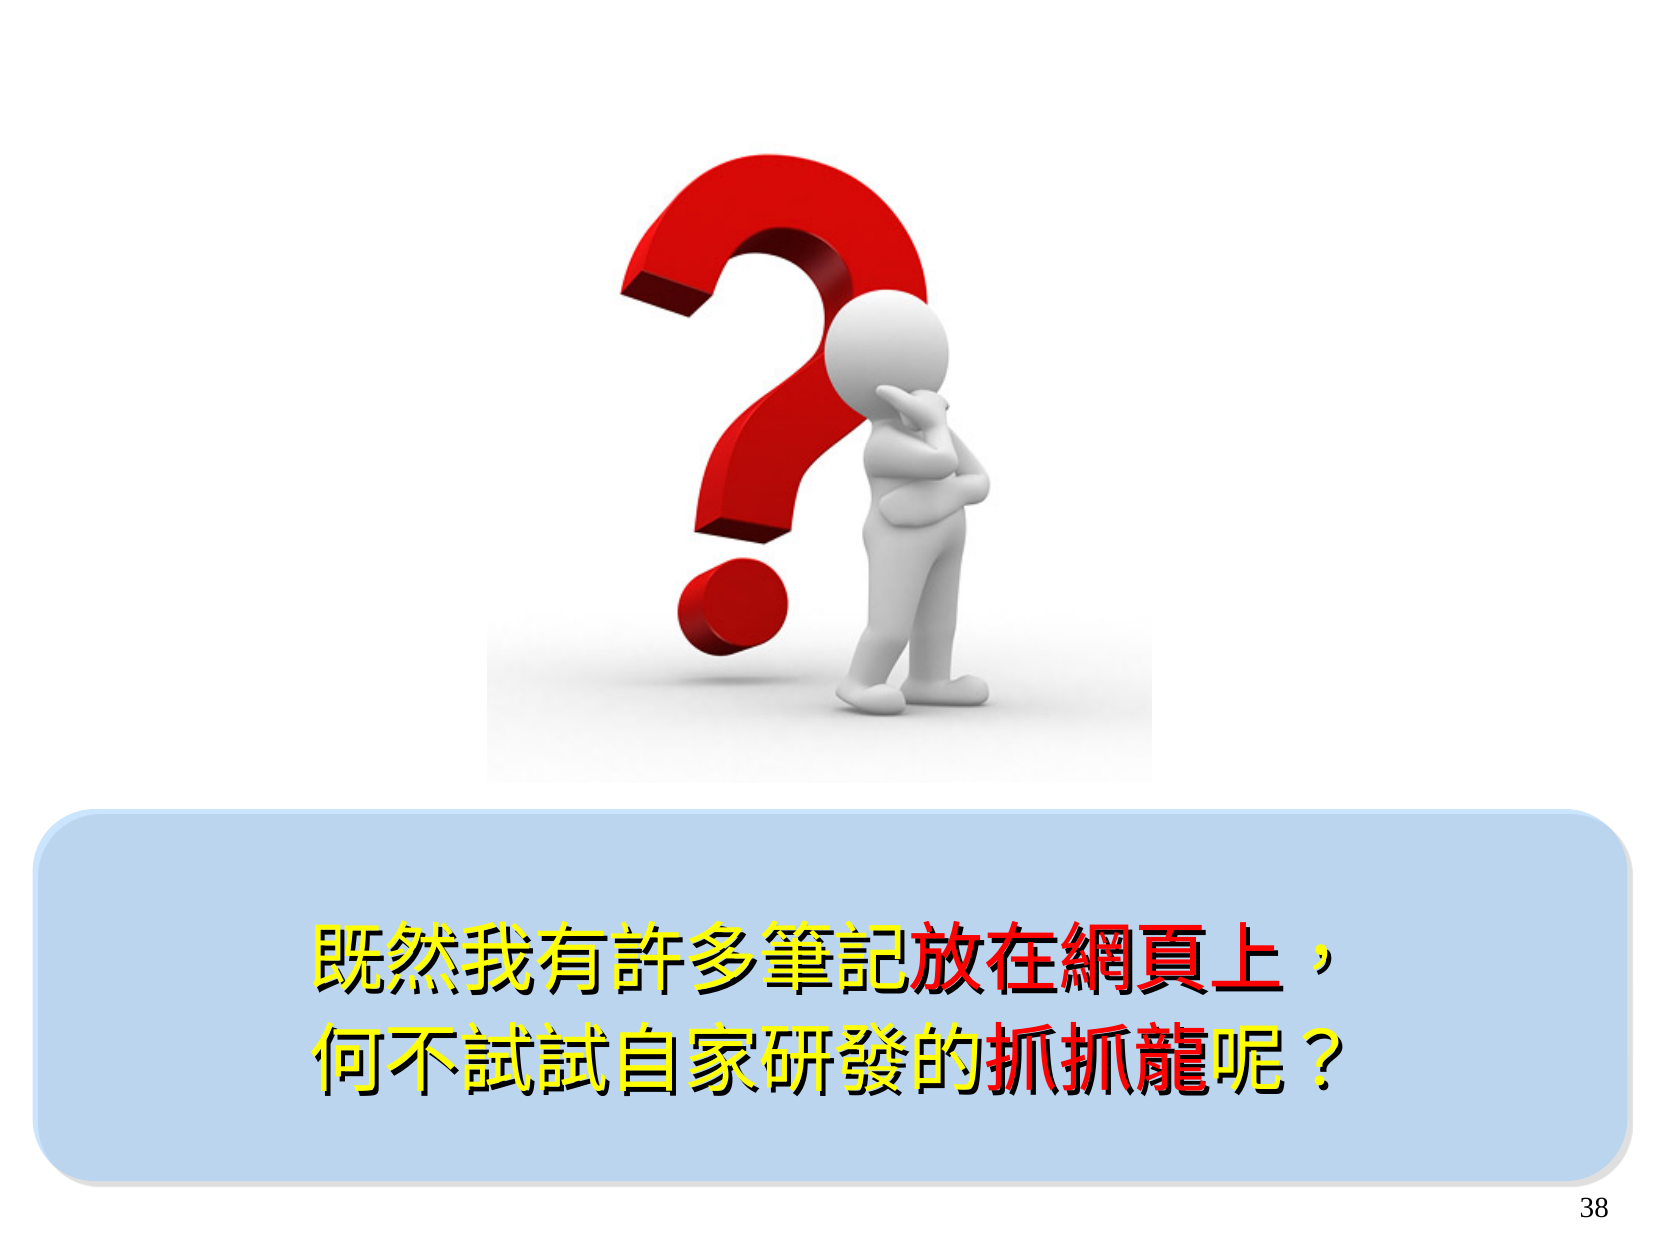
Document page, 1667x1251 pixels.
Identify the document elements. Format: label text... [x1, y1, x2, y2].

picture [487, 118, 1152, 783]
text_box [32, 809, 1628, 1182]
title 既然我有許多筆記放在網頁上， 何不試試自家研發的抓抓龍呢？ [125, 848, 1542, 1152]
